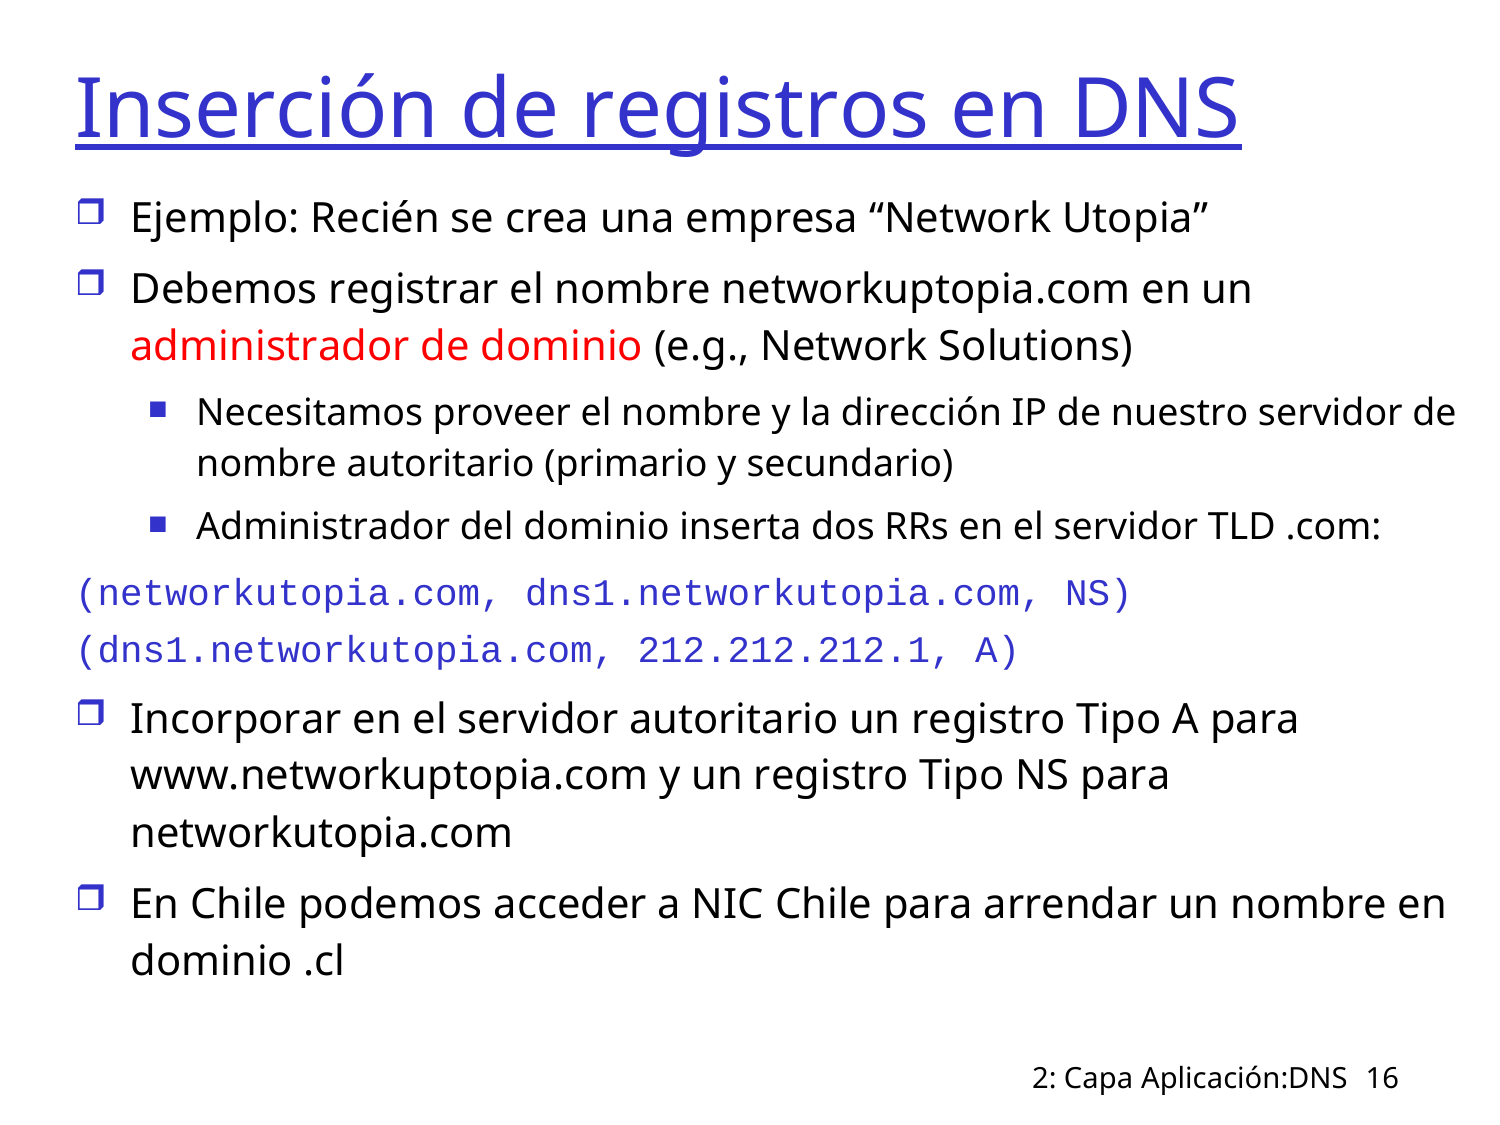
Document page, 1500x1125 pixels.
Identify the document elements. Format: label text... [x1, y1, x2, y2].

title Inserción de registros en DNS [75, 23, 1426, 187]
list Ejemplo: Recién se crea una empresa “Network Utopia” Debemos registrar el nombre networkuptopia.com en un administrador de dominio (e.g., Network Solutions)‏ Necesitamos proveer el nombre y la dirección IP de nuestro servidor de nombre autoritario (primario y secundario)‏ Administrador del dominio inserta dos RRs en el servidor TLD .com: (networkutopia.com, dns1.networkutopia.com, NS)‏ (dns1.networkutopia.com, 212.212.212.1, A) Incorporar en el servidor autoritario un registro Tipo A para www.networkuptopia.com y un registro Tipo NS para networkutopia.com En Chile podemos acceder a NIC Chile para arrendar un nombre en dominio .cl [75, 187, 1471, 1025]
